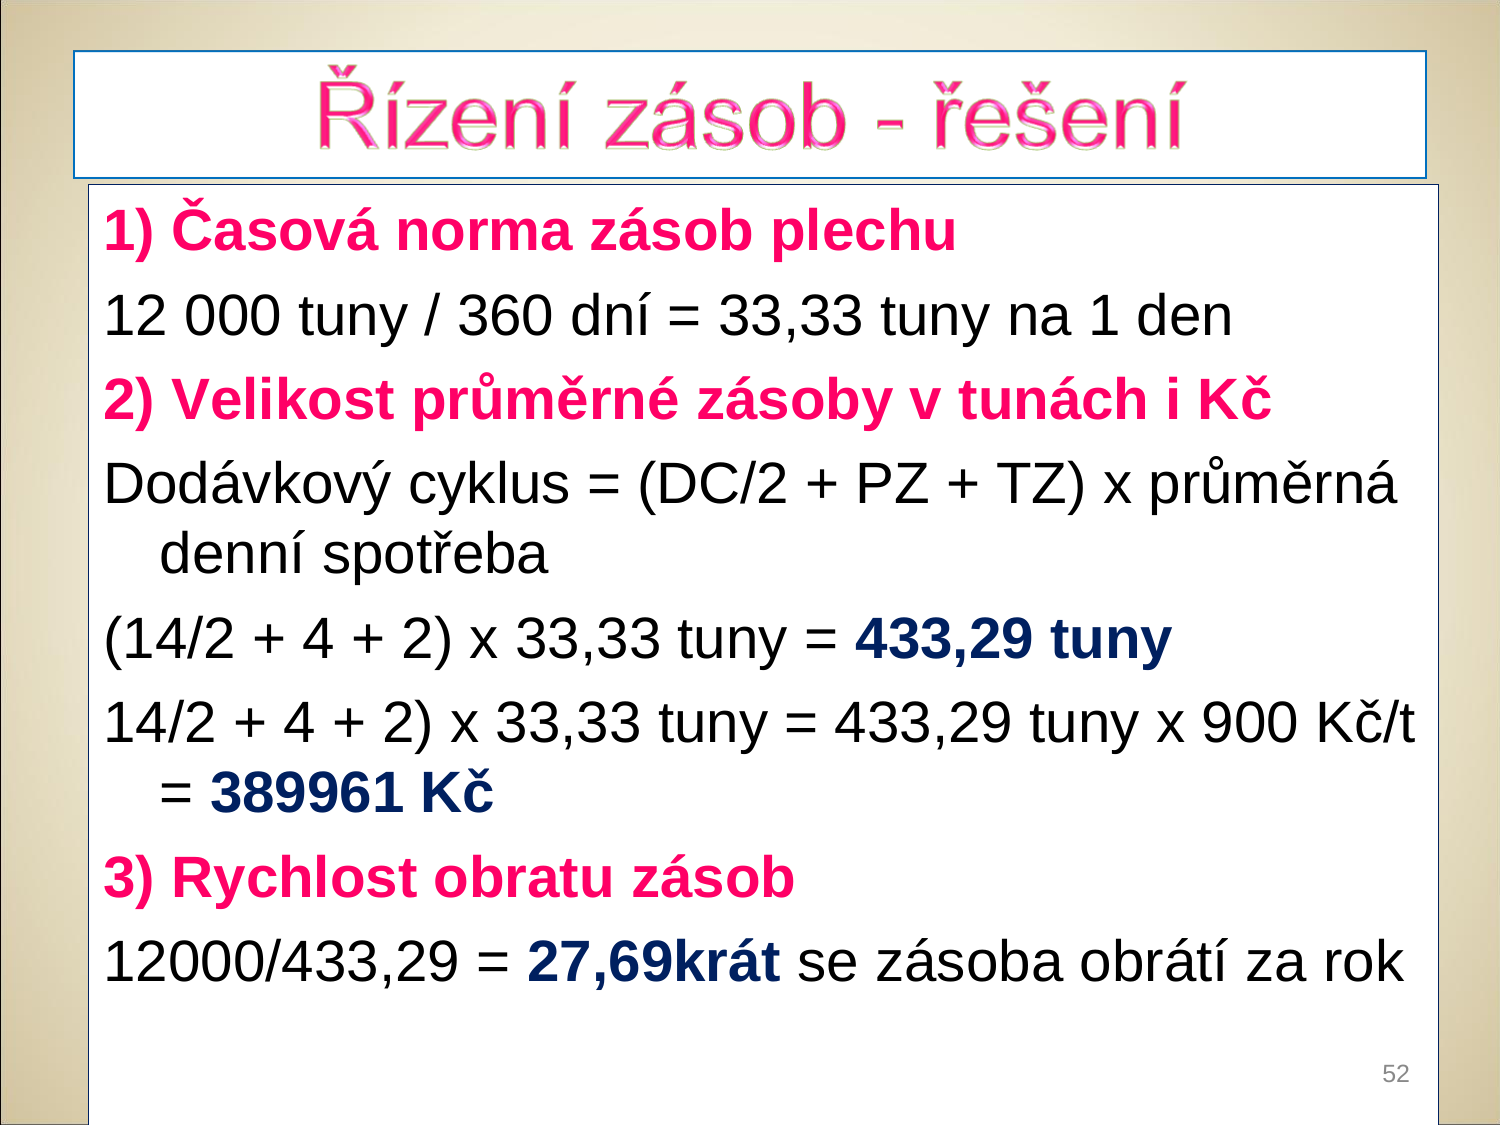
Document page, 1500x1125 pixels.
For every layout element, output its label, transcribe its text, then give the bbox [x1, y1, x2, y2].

text_box <číslo> [1074, 1042, 1426, 1103]
text_box [72, 28, 1428, 180]
picture [0, 0, 1500, 1125]
list 1) Časová norma zásob plechu 12 000 tuny / 360 dní = 33,33 tuny na 1 den 2) Velikost průměrné zásoby v tunách i Kč Dodávkový cyklus = (DC/2 + PZ + TZ) x průměrná denní spotřeba (14/2 + 4 + 2) x 33,33 tuny = 433,29 tuny 14/2 + 4 + 2) x 33,33 tuny = 433,29 tuny x 900 Kč/t = 389961 Kč 3) Rychlost obratu zásob 12000/433,29 = 27,69krát se zásoba obrátí za rok [88, 184, 1439, 1125]
